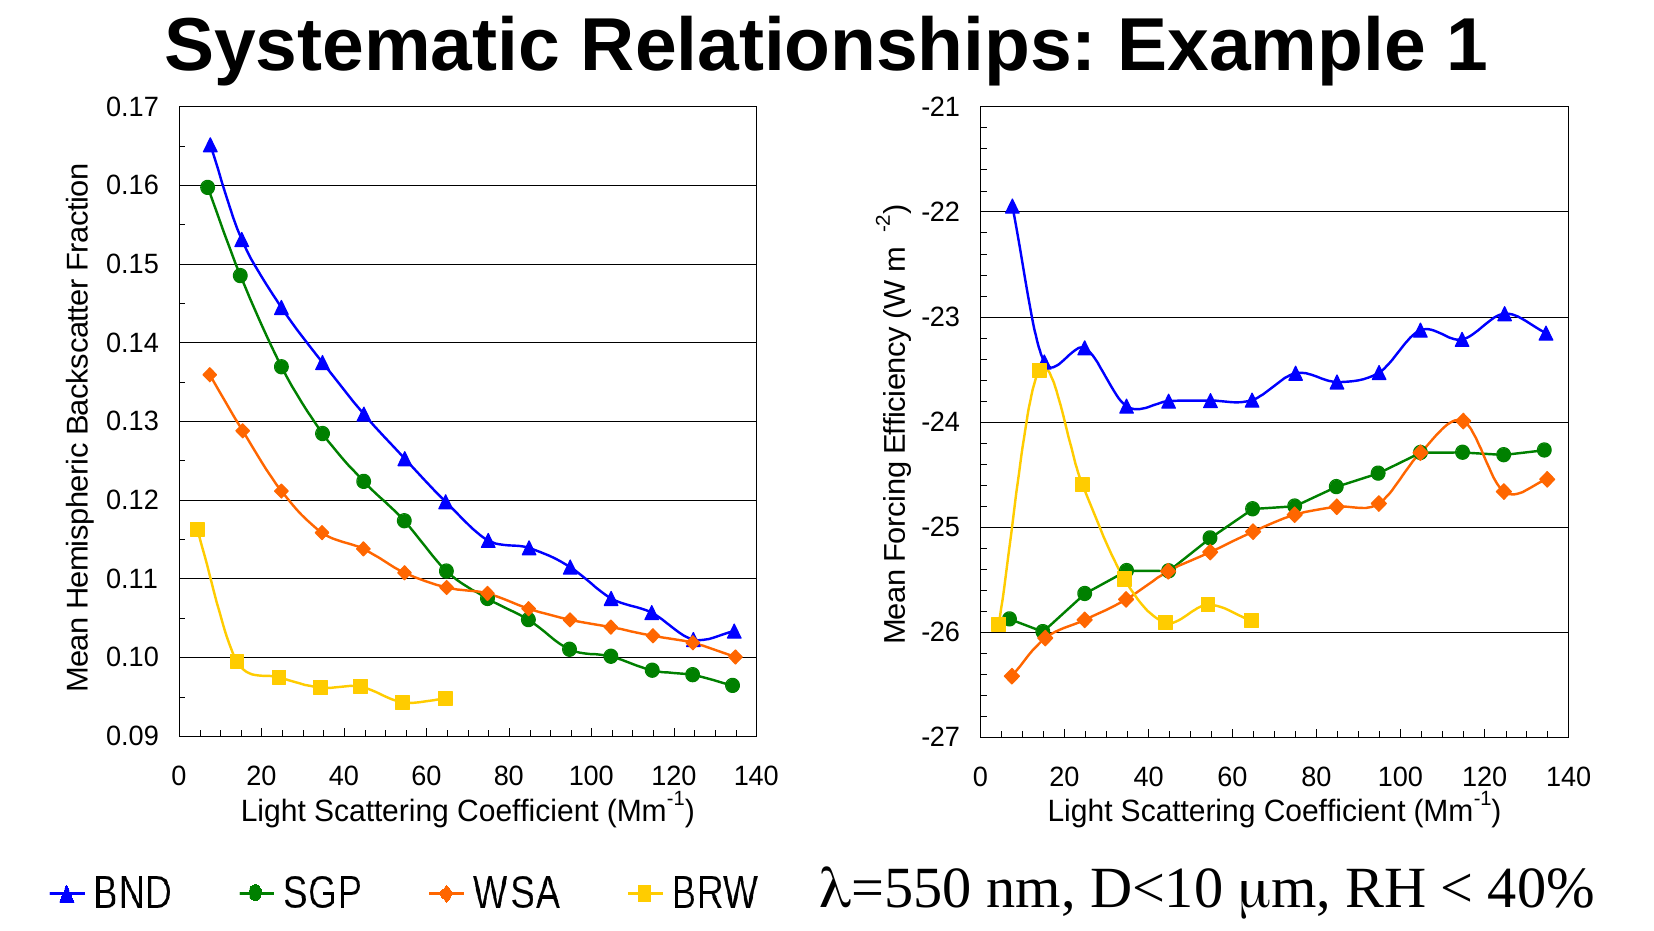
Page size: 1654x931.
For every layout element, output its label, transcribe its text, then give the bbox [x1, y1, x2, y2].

picture [47, 88, 789, 828]
chart [8, 828, 810, 931]
picture [859, 88, 1601, 842]
title Systematic Relationships: Example 1 [0, 1, 1654, 88]
text_box =550 nm, D<10 m, RH < 40% [810, 841, 1645, 927]
